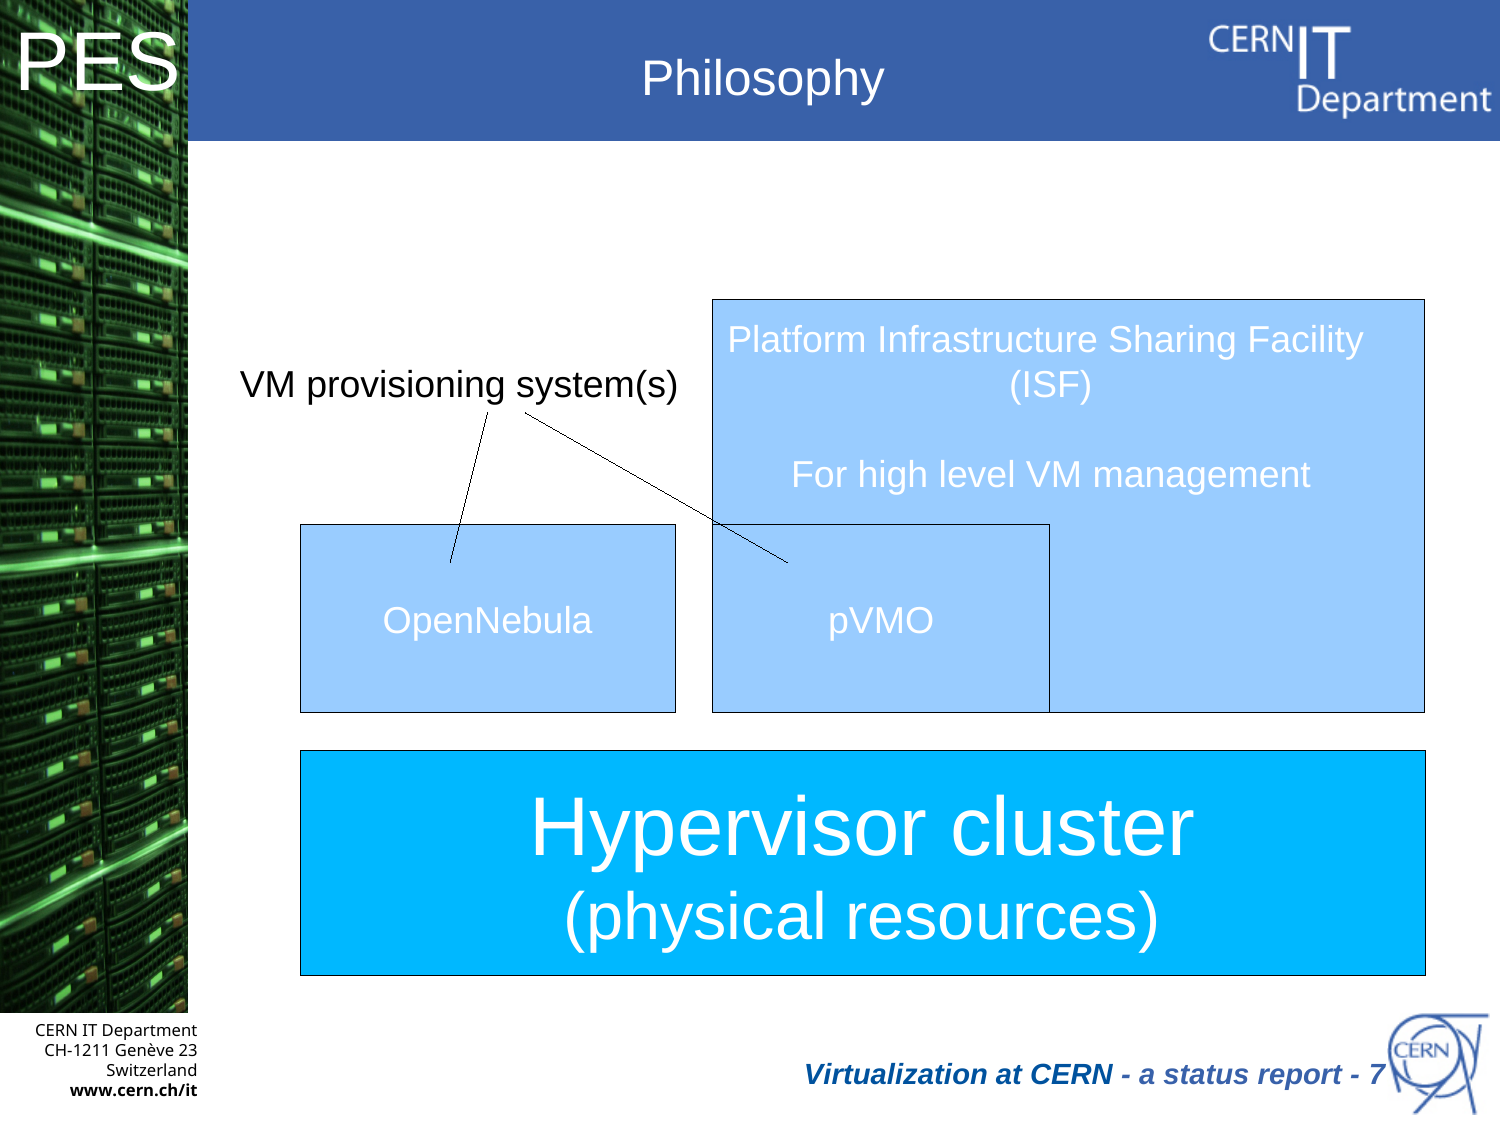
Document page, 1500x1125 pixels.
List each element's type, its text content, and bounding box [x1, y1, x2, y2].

picture [0, 0, 1500, 1013]
picture [1387, 1012, 1490, 1115]
text_box Hypervisor cluster (physical resources) [300, 750, 1426, 976]
text_box [712, 503, 1425, 713]
text_box pVMO [712, 524, 1050, 713]
text_box [712, 299, 1425, 307]
text_box Platform Infrastructure Sharing Facility (ISF) For high level VM management [712, 307, 1426, 503]
text_box Philosophy [626, 37, 901, 113]
text_box OpenNebula [300, 524, 676, 713]
text_box VM provisioning system(s) [225, 352, 694, 413]
